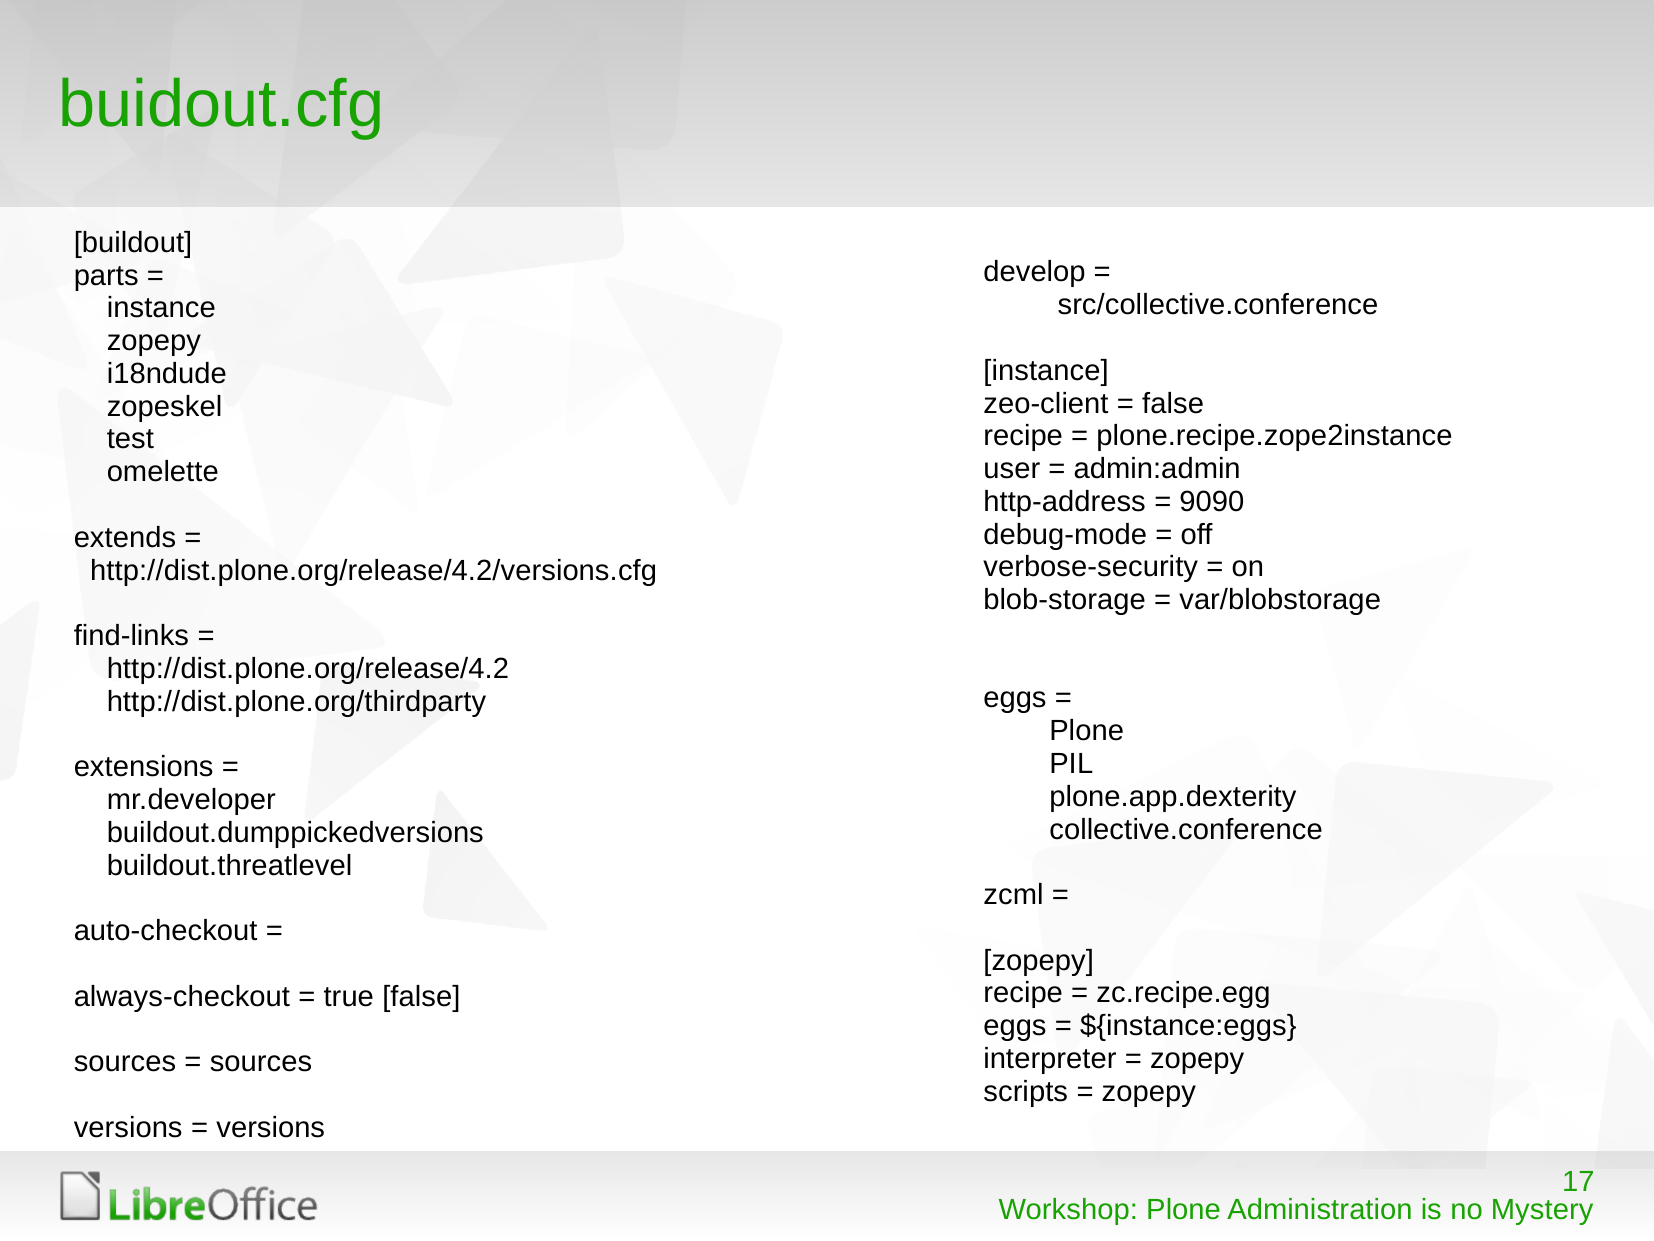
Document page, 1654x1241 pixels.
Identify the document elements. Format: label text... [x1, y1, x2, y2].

picture [41, 1152, 337, 1240]
text_box develop = src/collective.conference [instance] zeo-client = false recipe = plone.recipe.zope2instance user = admin:admin http-address = 9090 debug-mode = off verbose-security = on blob-storage = var/blobstorage eggs = Plone PIL plone.app.dexterity collective.conference zcml = [zopepy] recipe = zc.recipe.egg eggs = ${instance:eggs} interpreter = zopepy scripts = zopepy [968, 248, 1548, 1116]
text_box [buildout] parts = instance zopepy i18ndude zopeskel test omelette extends = http://dist.plone.org/release/4.2/versions.cfg find-links = http://dist.plone.org/release/4.2 http://dist.plone.org/thirdparty extensions = mr.developer buildout.dumppickedversions buildout.threatlevel auto-checkout = always-checkout = true [false] sources = sources versions = versions [59, 218, 674, 1180]
title buidout.cfg [59, 29, 1595, 178]
picture [915, 548, 1654, 1169]
picture [0, 0, 783, 931]
